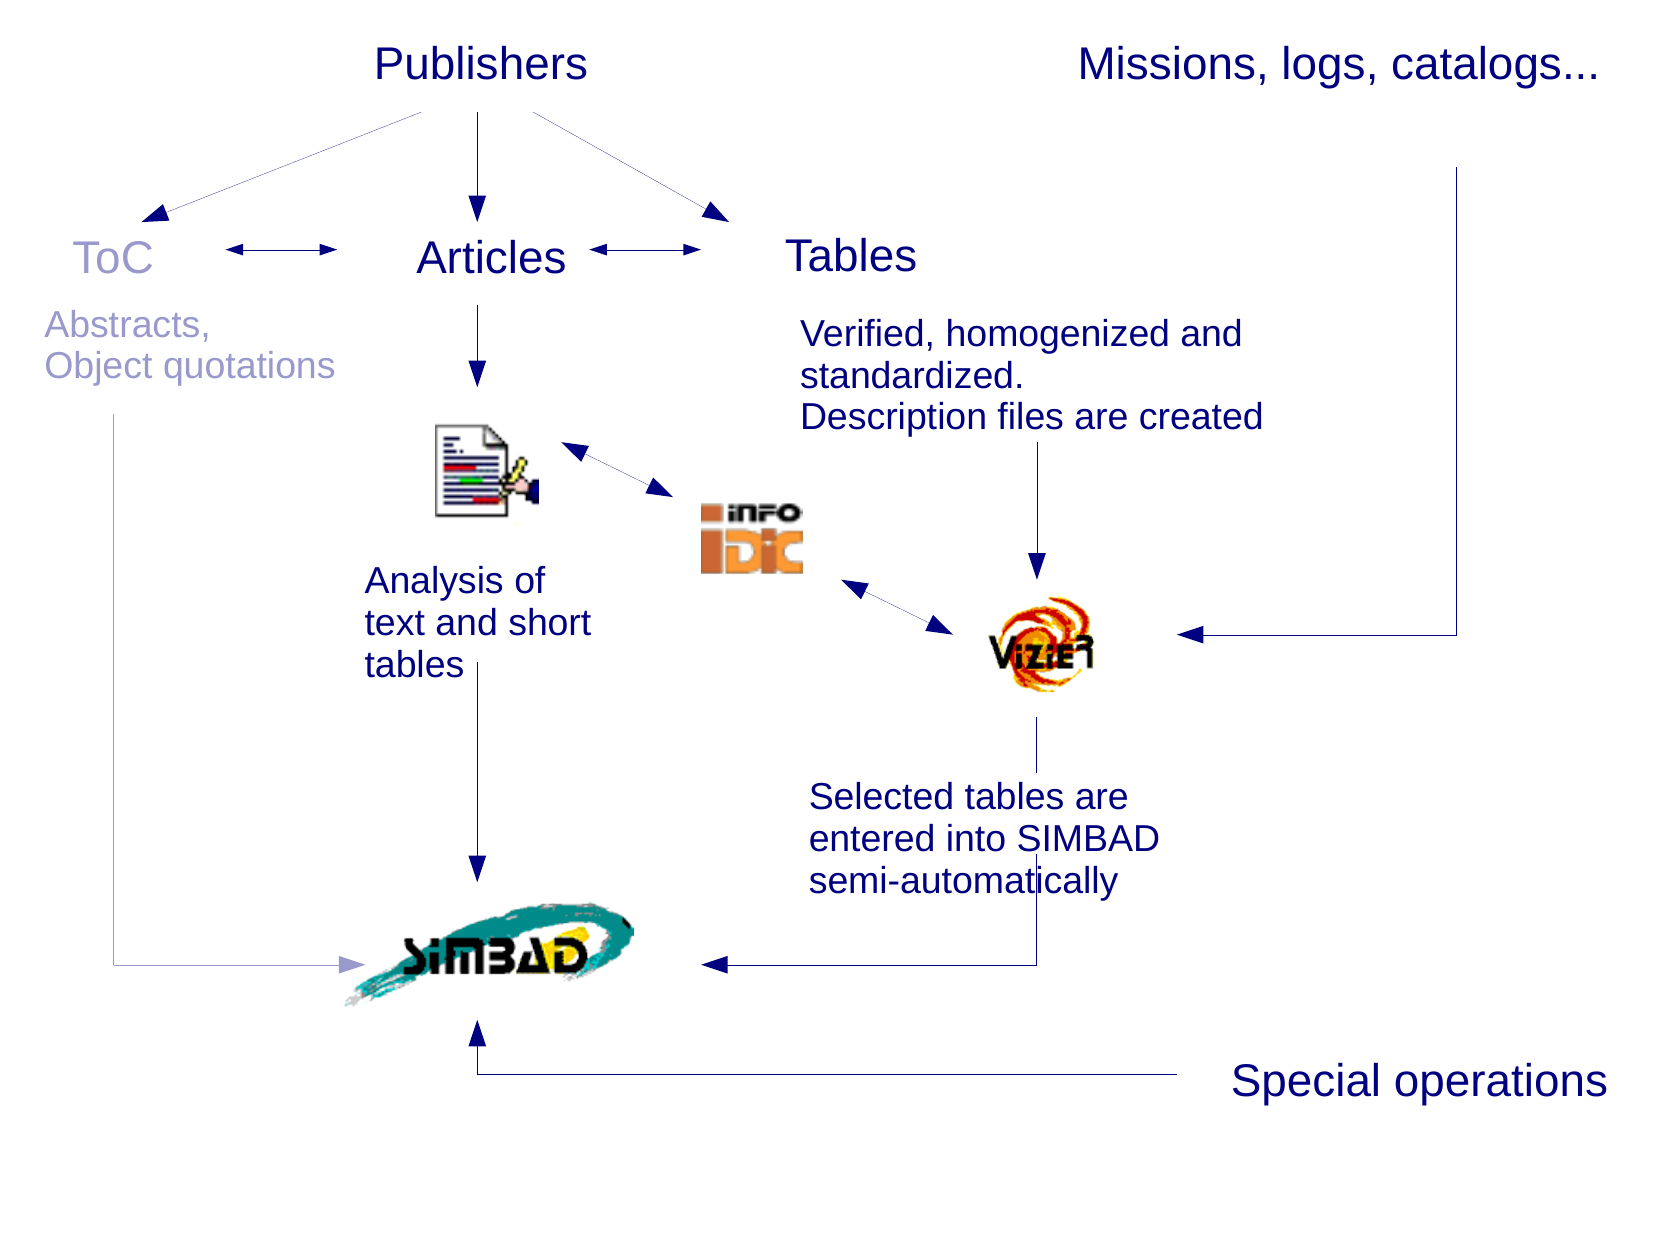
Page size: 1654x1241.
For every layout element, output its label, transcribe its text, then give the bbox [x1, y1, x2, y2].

text_box Abstracts, Object quotations [29, 295, 355, 395]
picture [340, 893, 634, 1020]
text_box Articles [401, 224, 582, 291]
text_box Tables [770, 222, 933, 289]
picture [701, 497, 803, 585]
text_box Selected tables are entered into SIMBAD semi-automatically [794, 767, 1270, 909]
text_box Analysis of text and short tables [349, 552, 624, 693]
text_box Verified, homogenized and standardized. Description files are created [785, 304, 1373, 446]
text_box Publishers [359, 30, 629, 97]
picture [435, 422, 539, 525]
picture [985, 594, 1101, 697]
text_box Special operations [1216, 1047, 1625, 1152]
text_box ToC [57, 224, 191, 291]
text_box Missions, logs, catalogs... [1062, 30, 1636, 97]
